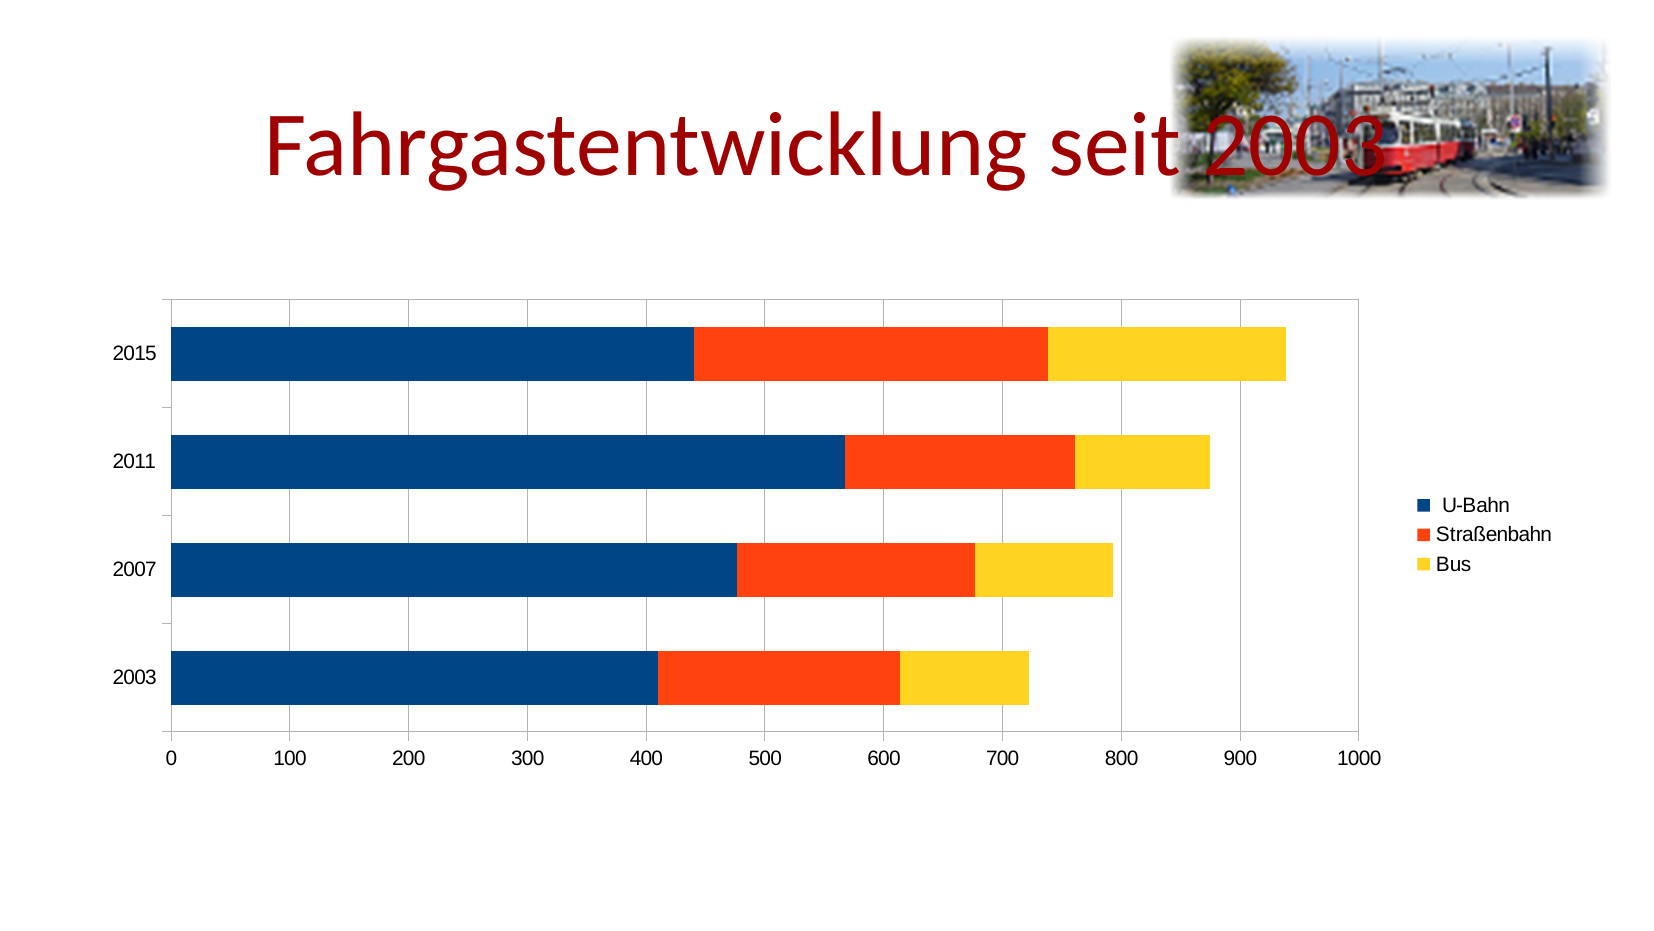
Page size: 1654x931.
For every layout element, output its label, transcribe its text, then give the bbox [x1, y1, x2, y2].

chart [82, 290, 1571, 780]
picture [1169, 35, 1611, 201]
title Fahrgastentwicklung seit 2003 [82, 49, 1571, 257]
